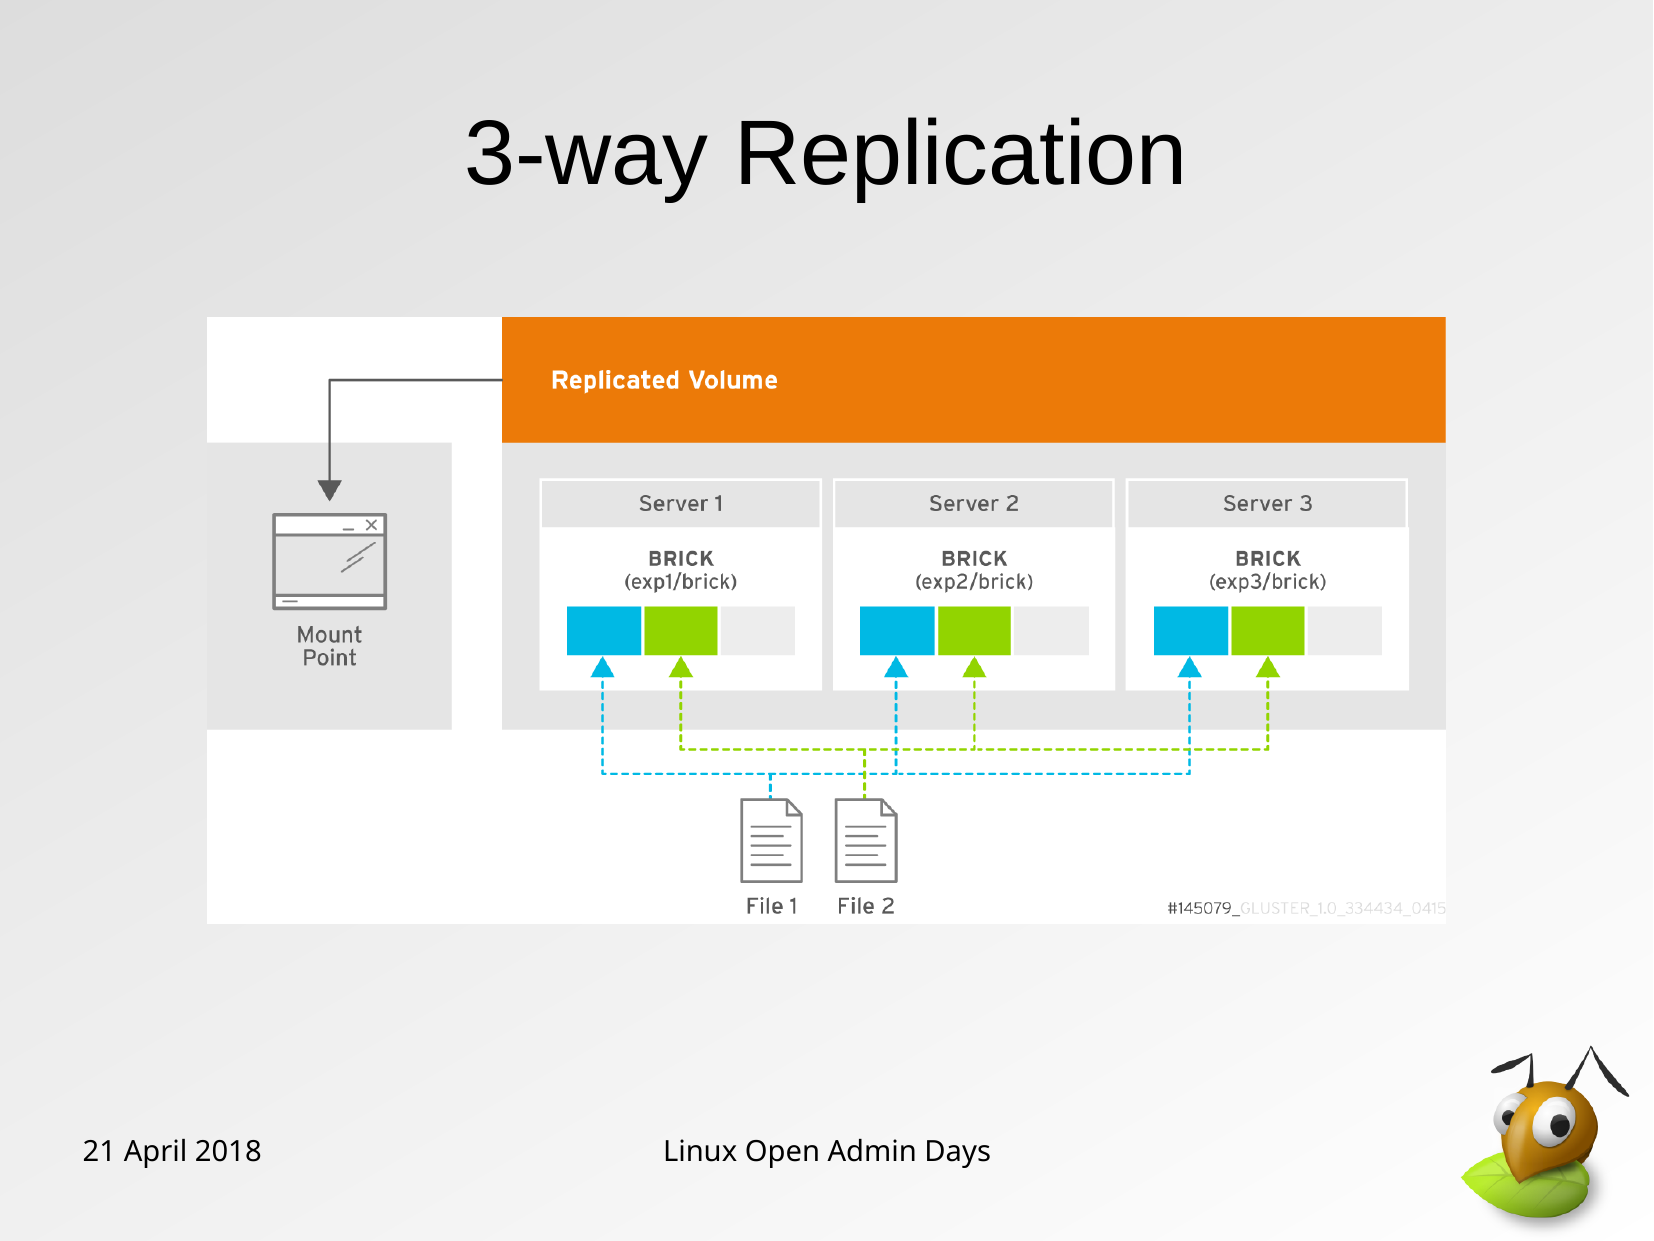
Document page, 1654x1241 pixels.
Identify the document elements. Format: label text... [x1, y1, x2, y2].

title 3-way Replication [82, 49, 1571, 257]
picture [1432, 1037, 1653, 1241]
picture [207, 317, 1446, 924]
